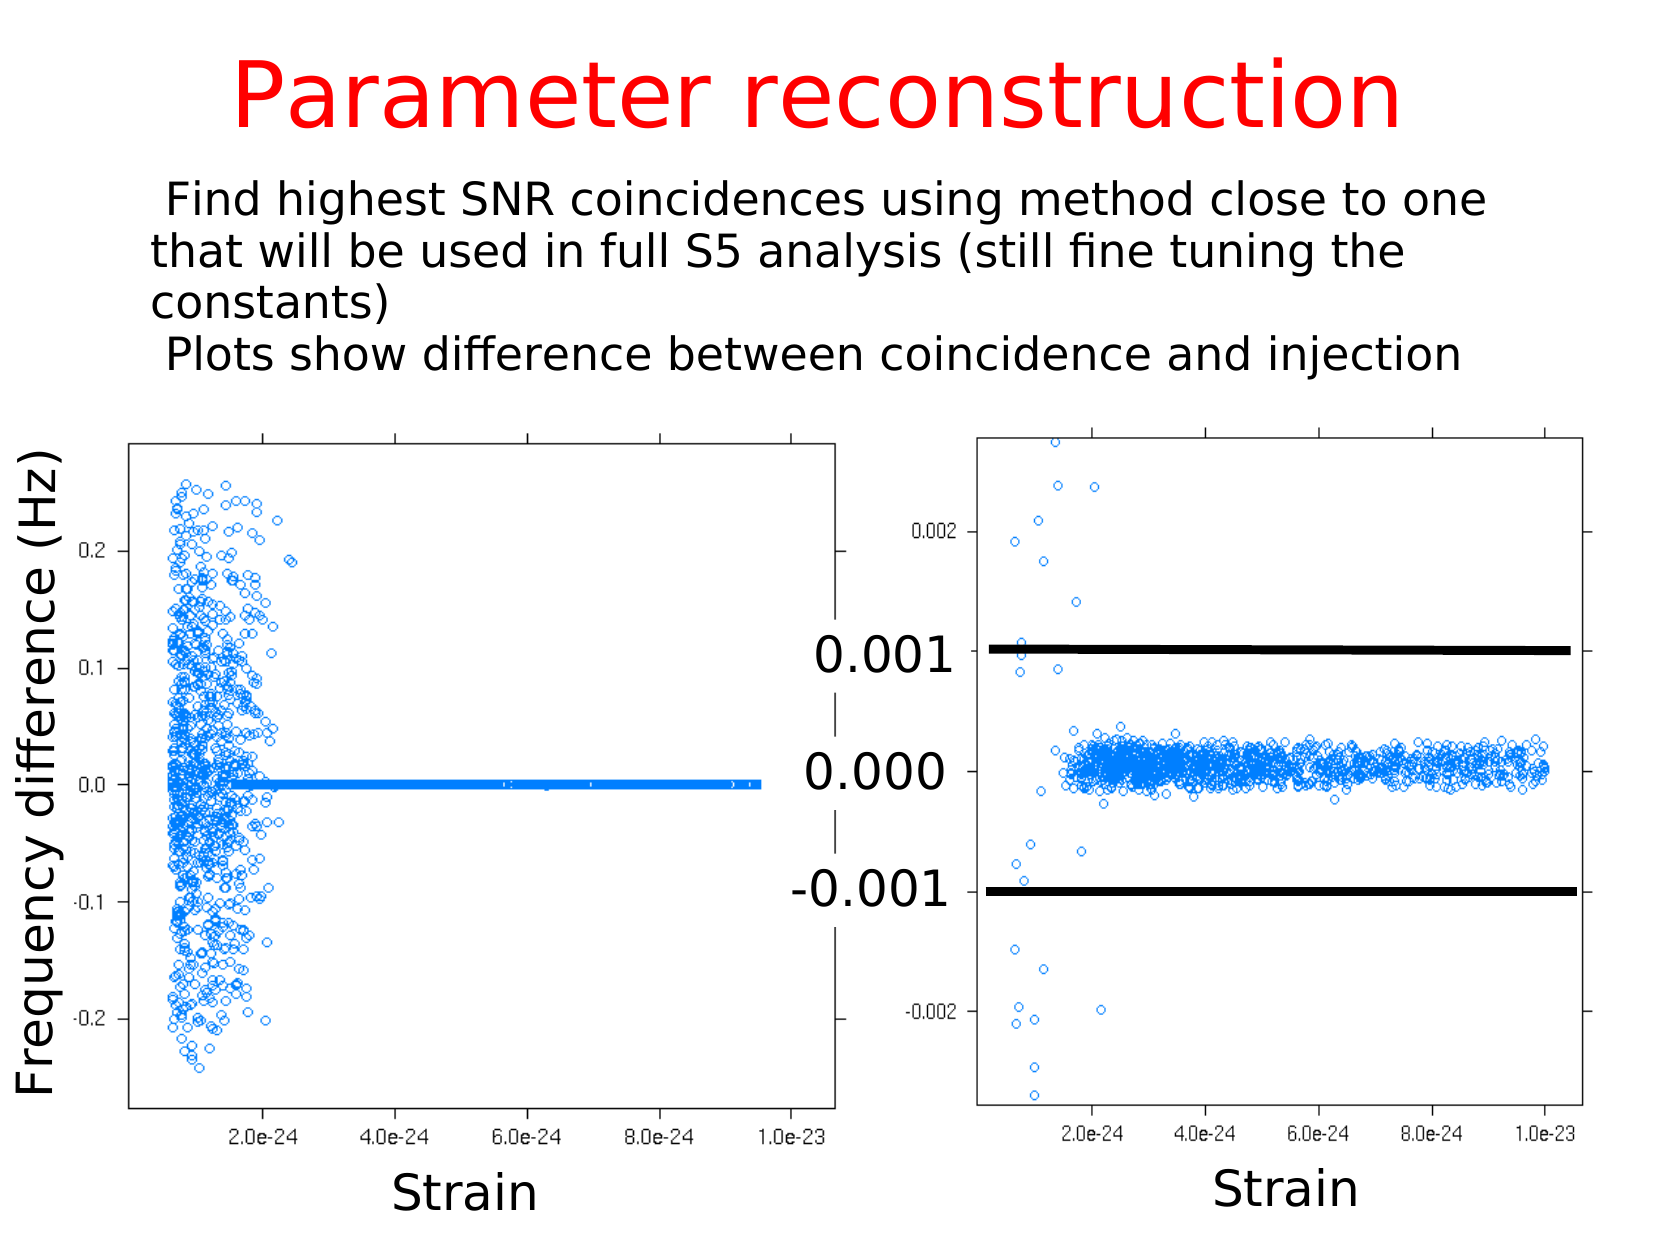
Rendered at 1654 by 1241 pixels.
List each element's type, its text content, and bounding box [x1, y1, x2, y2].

text_box -0.001 [766, 853, 967, 927]
text_box Strain [1197, 1153, 1466, 1227]
text_box Strain [376, 1158, 645, 1232]
text_box Frequency difference (Hz) [0, 397, 77, 1114]
title Parameter reconstruction [74, 0, 1563, 193]
text_box 0.000 [761, 736, 962, 810]
picture [9, 373, 1633, 1217]
text_box Find highest SNR coincidences using method close to one that will be used in full S5 analysis (still fine tuning the constants) Plots show difference between coincidence and injection [135, 167, 1594, 391]
text_box 0.001 [770, 619, 972, 693]
